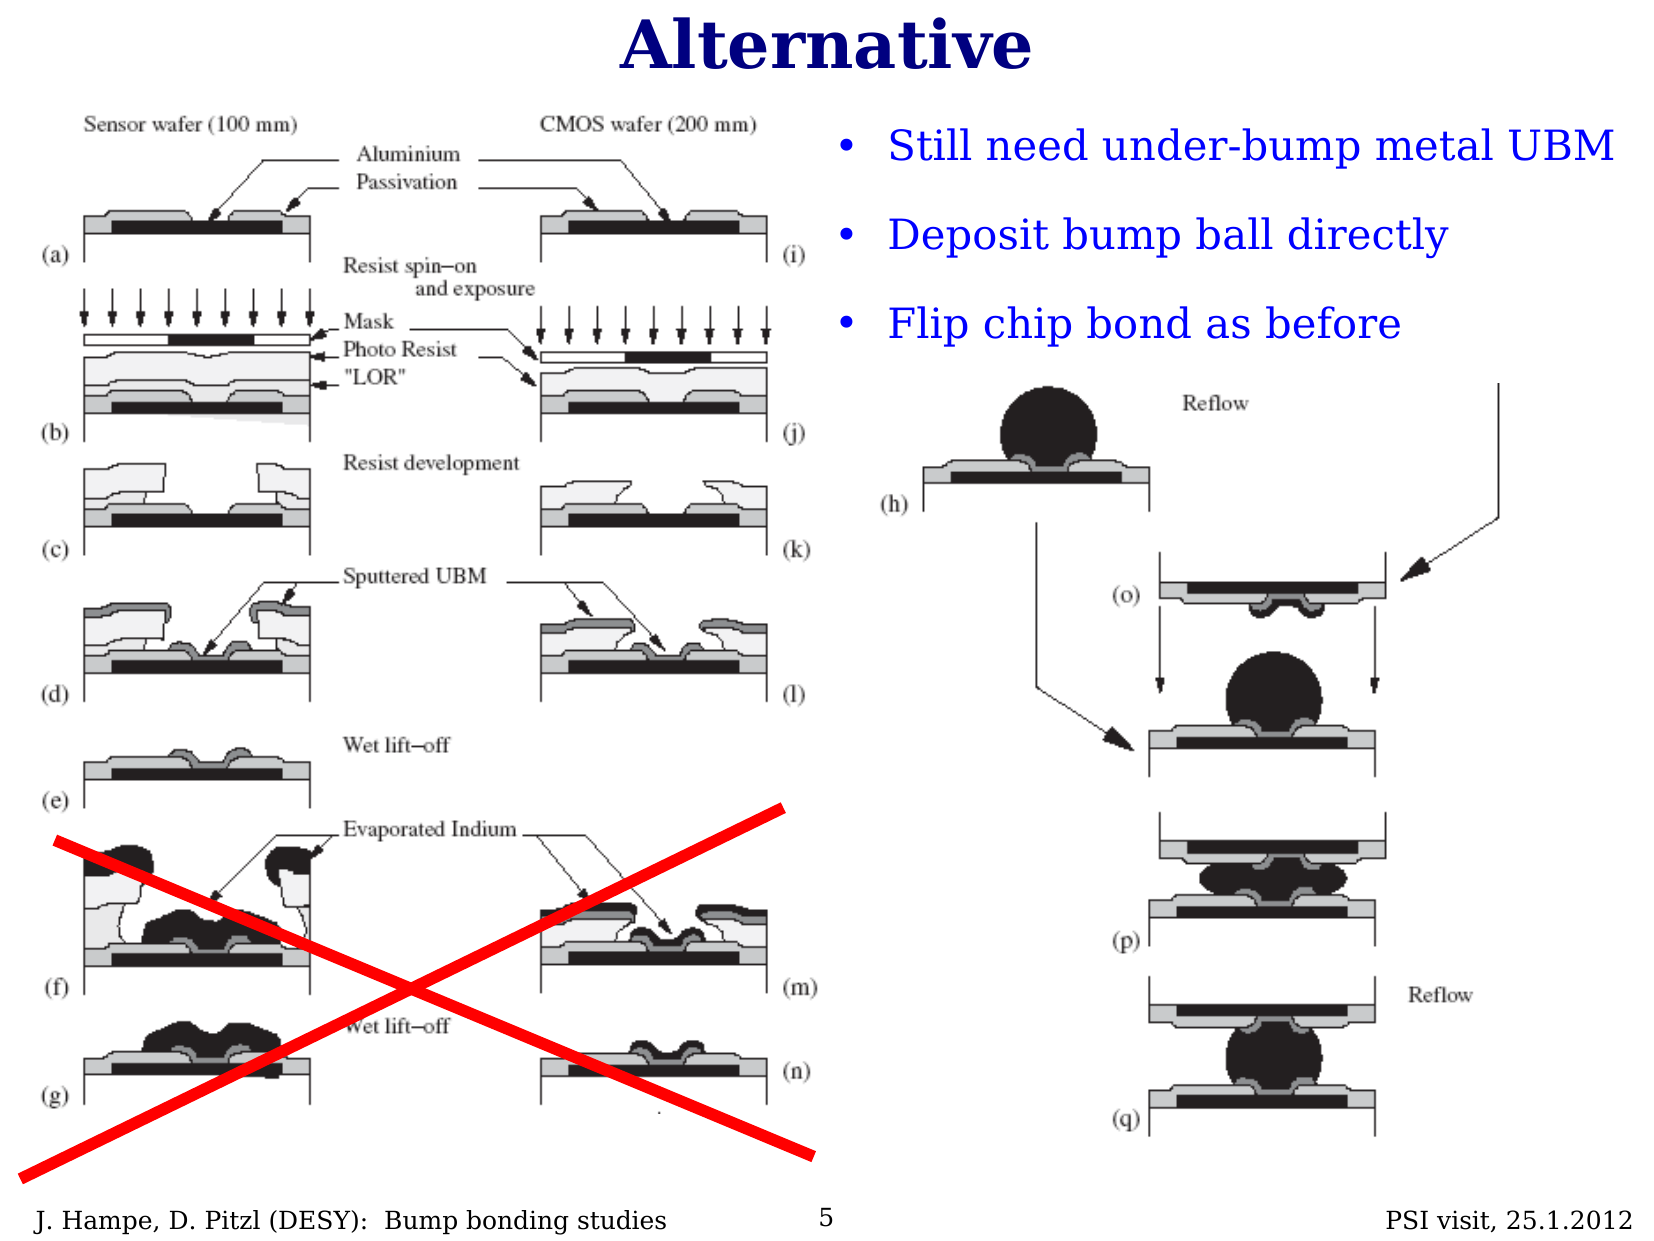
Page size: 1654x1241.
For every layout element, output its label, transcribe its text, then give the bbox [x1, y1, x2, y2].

picture [29, 104, 828, 1114]
list Still need under-bump metal UBM Deposit bump ball directly Flip chip bond as before [834, 111, 1629, 338]
picture [170, 996, 693, 1114]
title Alternative [121, 5, 1534, 85]
picture [863, 383, 1565, 1151]
